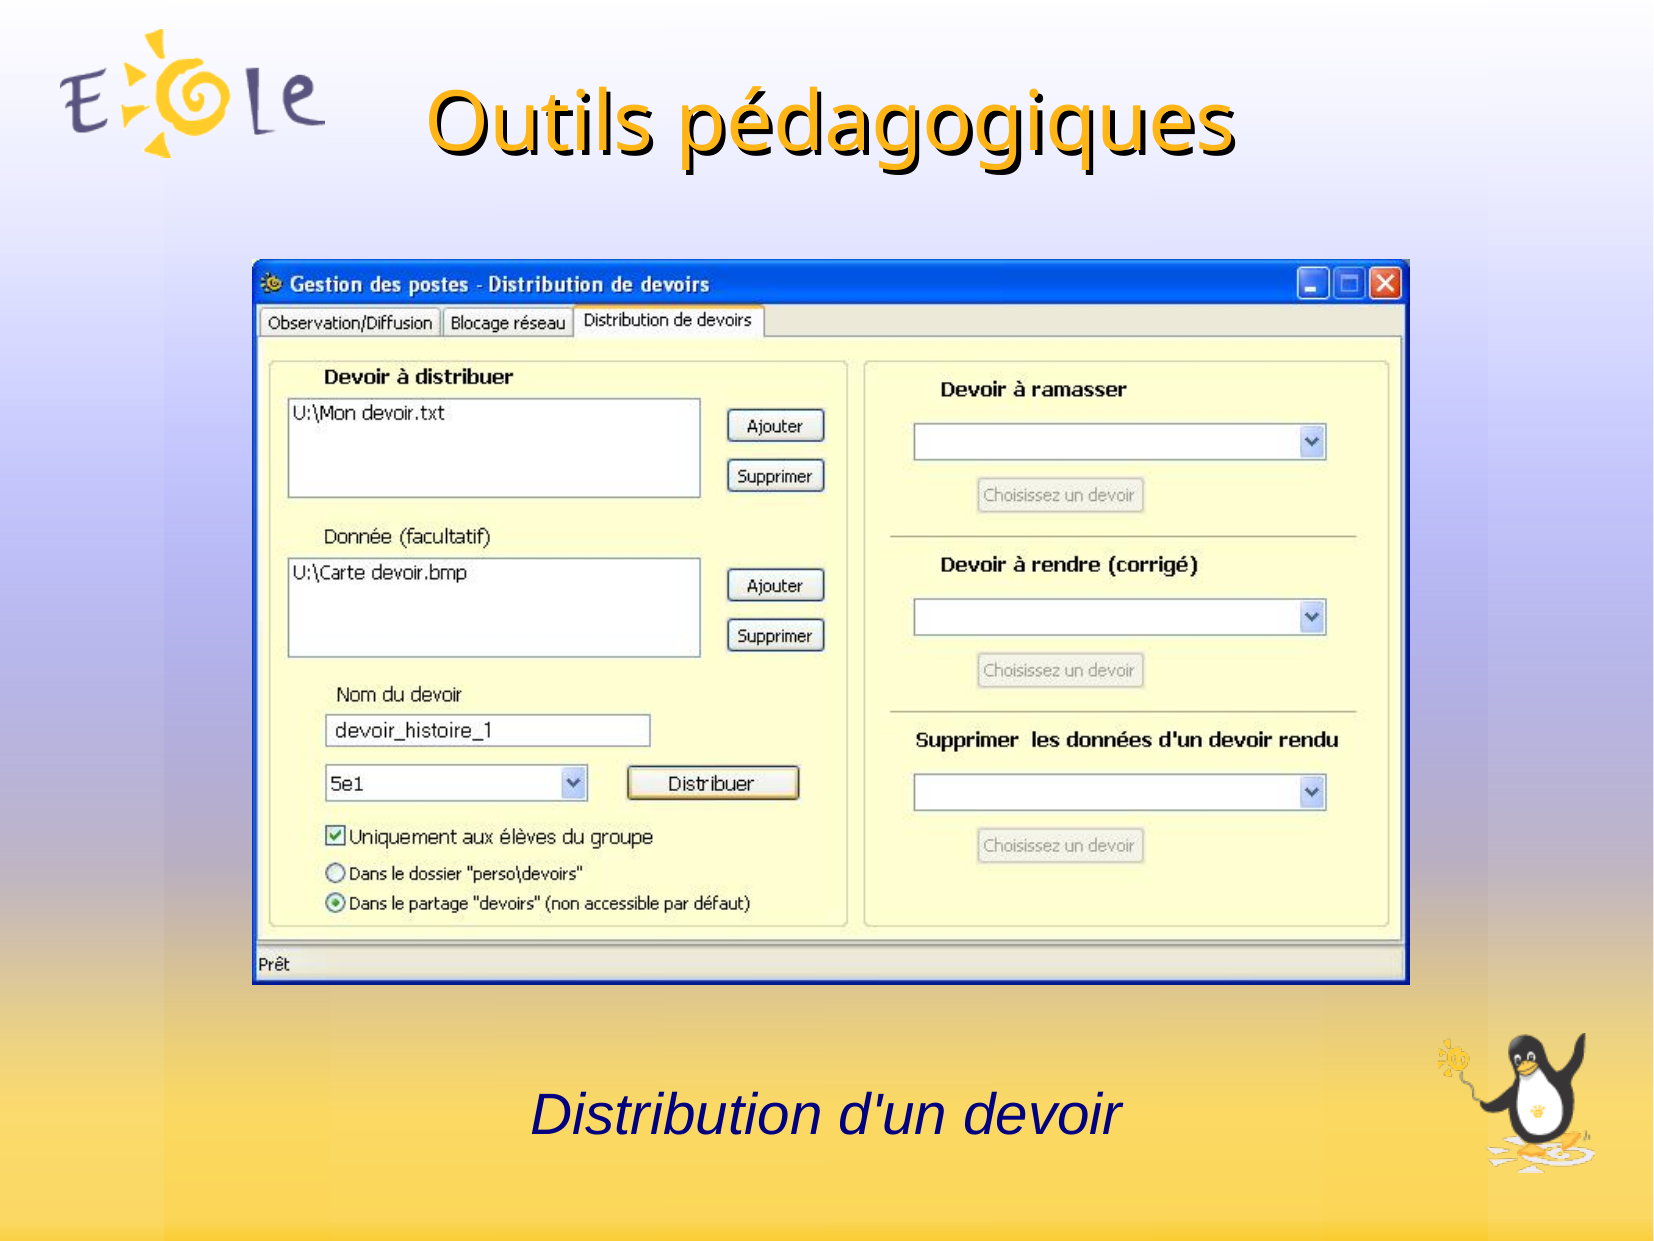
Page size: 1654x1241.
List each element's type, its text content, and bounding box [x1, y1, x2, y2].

picture [0, 0, 1654, 1241]
title Outils pédagogiques [88, 0, 1571, 237]
text_box Distribution d'un devoir [29, 1077, 1625, 1152]
